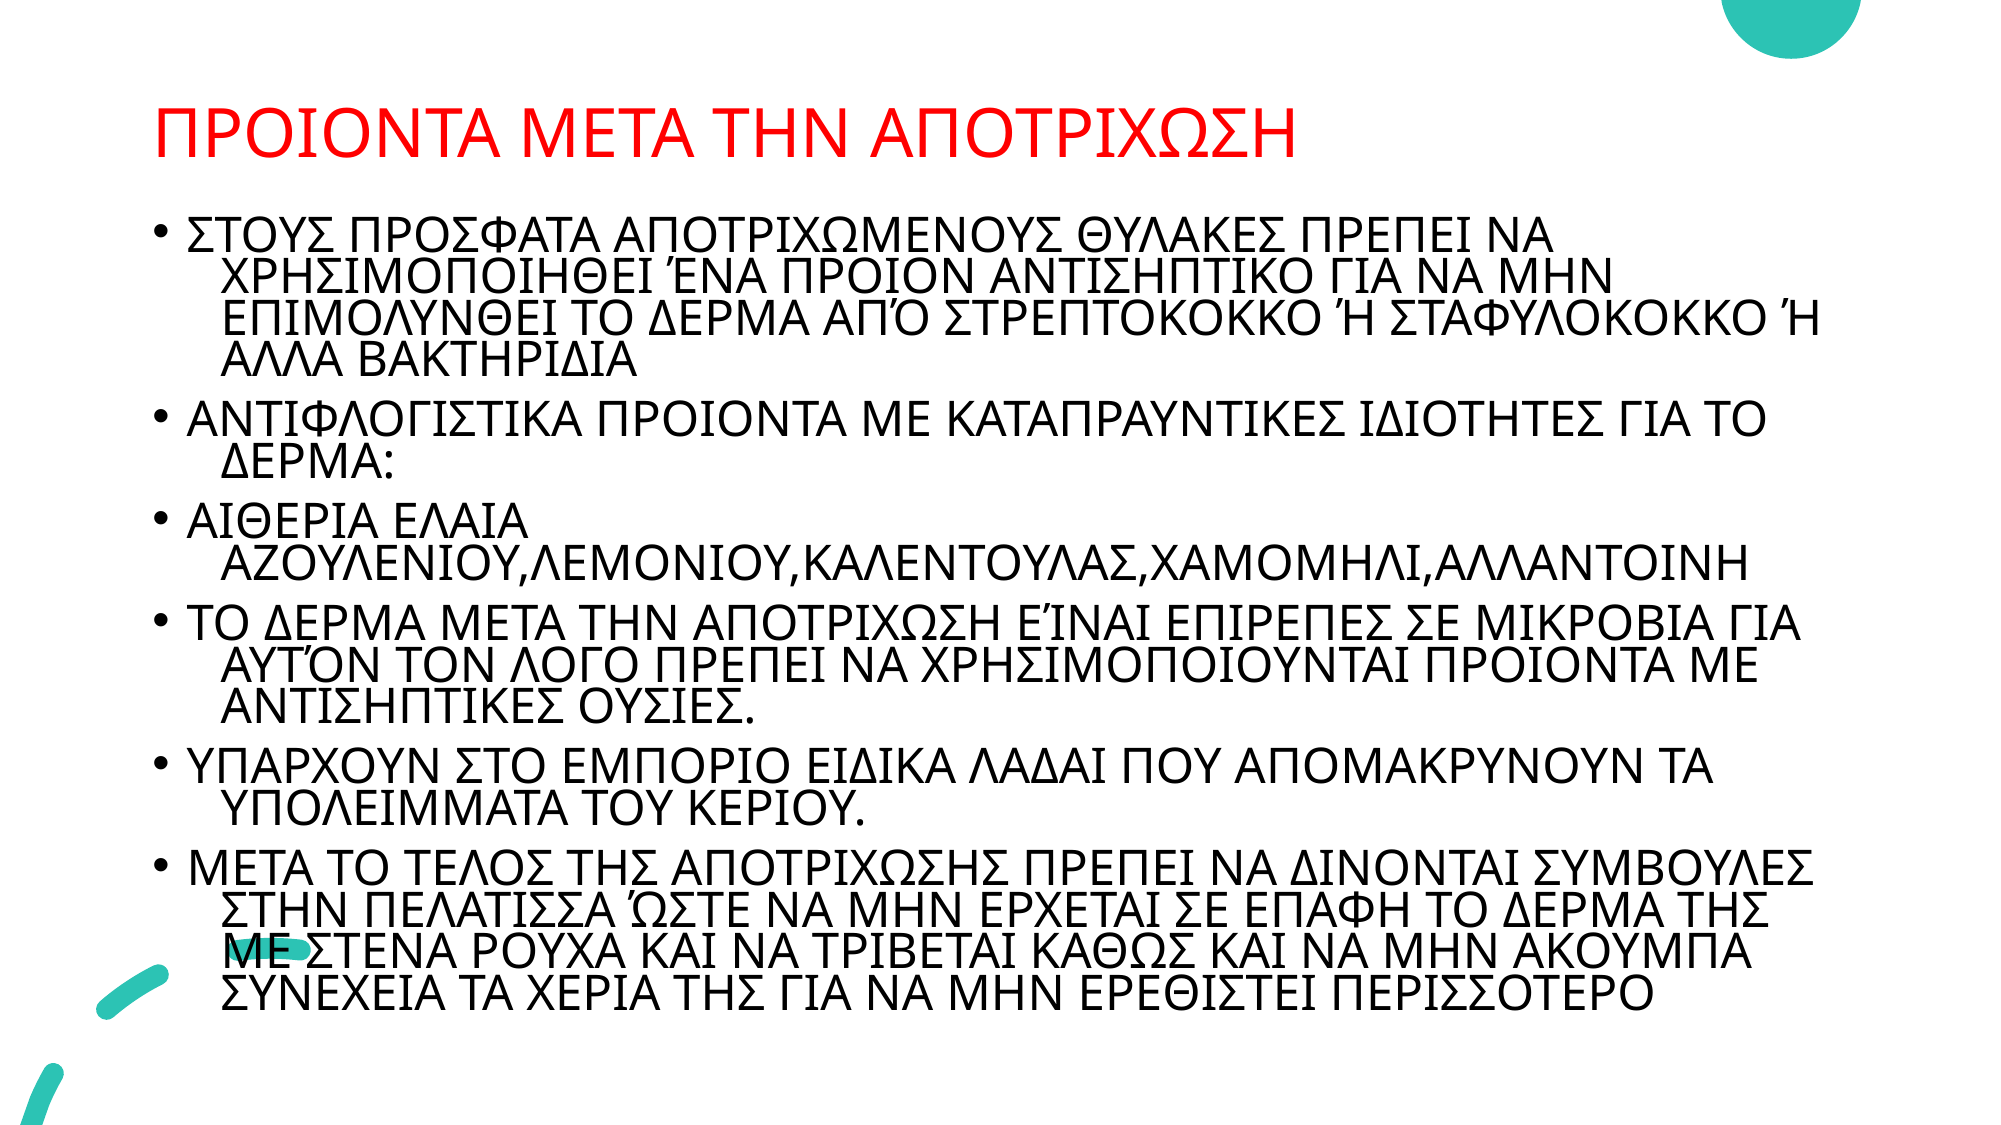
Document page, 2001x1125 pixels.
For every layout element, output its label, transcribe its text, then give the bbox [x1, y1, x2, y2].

title ΠΡΟΙΟΝΤΑ ΜΕΤΑ ΤΗΝ ΑΠΟΤΡΙΧΩΣΗ [137, 59, 1330, 211]
list ΣΤΟΥΣ ΠΡΟΣΦΑΤΑ ΑΠΟΤΡΙΧΩΜΕΝΟΥΣ ΘΥΛΑΚΕΣ ΠΡΕΠΕΙ ΝΑ ΧΡΗΣΙΜΟΠΟΙΗΘΕΙ ΈΝΑ ΠΡΟΙΟΝ ΑΝΤΙΣΗΠΤΙΚΟ ΓΙΑ ΝΑ ΜΗΝ ΕΠΙΜΟΛΥΝΘΕΙ ΤΟ ΔΕΡΜΑ ΑΠΌ ΣΤΡΕΠΤΟΚΟΚΚΟ Ή ΣΤΑΦΥΛΟΚΟΚΚΟ Ή ΑΛΛΑ ΒΑΚΤΗΡΙΔΙΑ ΑΝΤΙΦΛΟΓΙΣΤΙΚΑ ΠΡΟΙΟΝΤΑ ΜΕ ΚΑΤΑΠΡΑΥΝΤΙΚΕΣ ΙΔΙΟΤΗΤΕΣ ΓΙΑ ΤΟ ΔΕΡΜΑ: ΑΙΘΕΡΙΑ ΕΛΑΙΑ ΑΖΟΥΛΕΝΙΟΥ,ΛΕΜΟΝΙΟΥ,ΚΑΛΕΝΤΟΥΛΑΣ,ΧΑΜΟΜΗΛΙ,ΑΛΛΑΝΤΟΙΝΗ ΤΟ ΔΕΡΜΑ ΜΕΤΑ ΤΗΝ ΑΠΟΤΡΙΧΩΣΗ ΕΊΝΑΙ ΕΠΙΡΕΠΕΣ ΣΕ ΜΙΚΡΟΒΙΑ ΓΙΑ ΑΥΤΌΝ ΤΟΝ ΛΟΓΟ ΠΡΕΠΕΙ ΝΑ ΧΡΗΣΙΜΟΠΟΙΟΥΝΤΑΙ ΠΡΟΙΟΝΤΑ ΜΕ ΑΝΤΙΣΗΠΤΙΚΕΣ ΟΥΣΙΕΣ. ΥΠΑΡΧΟΥΝ ΣΤΟ ΕΜΠΟΡΙΟ ΕΙΔΙΚΑ ΛΑΔΑΙ ΠΟΥ ΑΠΟΜΑΚΡΥΝΟΥΝ ΤΑ ΥΠΟΛΕΙΜΜΑΤΑ ΤΟΥ ΚΕΡΙΟΥ. ΜΕΤΑ ΤΟ ΤΕΛΟΣ ΤΗΣ ΑΠΟΤΡΙΧΩΣΗΣ ΠΡΕΠΕΙ ΝΑ ΔΙΝΟΝΤΑΙ ΣΥΜΒΟΥΛΕΣ ΣΤΗΝ ΠΕΛΑΤΙΣΣΑ ΏΣΤΕ ΝΑ ΜΗΝ ΕΡΧΕΤΑΙ ΣΕ ΕΠΑΦΗ ΤΟ ΔΕΡΜΑ ΤΗΣ ΜΕ ΣΤΕΝΑ ΡΟΥΧΑ ΚΑΙ ΝΑ ΤΡΙΒΕΤΑΙ ΚΑΘΩΣ ΚΑΙ ΝΑ ΜΗΝ ΑΚΟΥΜΠΑ ΣΥΝΕΧΕΙΑ ΤΑ ΧΕΡΙΑ ΤΗΣ ΓΙΑ ΝΑ ΜΗΝ ΕΡΕΘΙΣΤΕΙ ΠΕΡΙΣΣΟΤΕΡΟ [137, 211, 1863, 1066]
